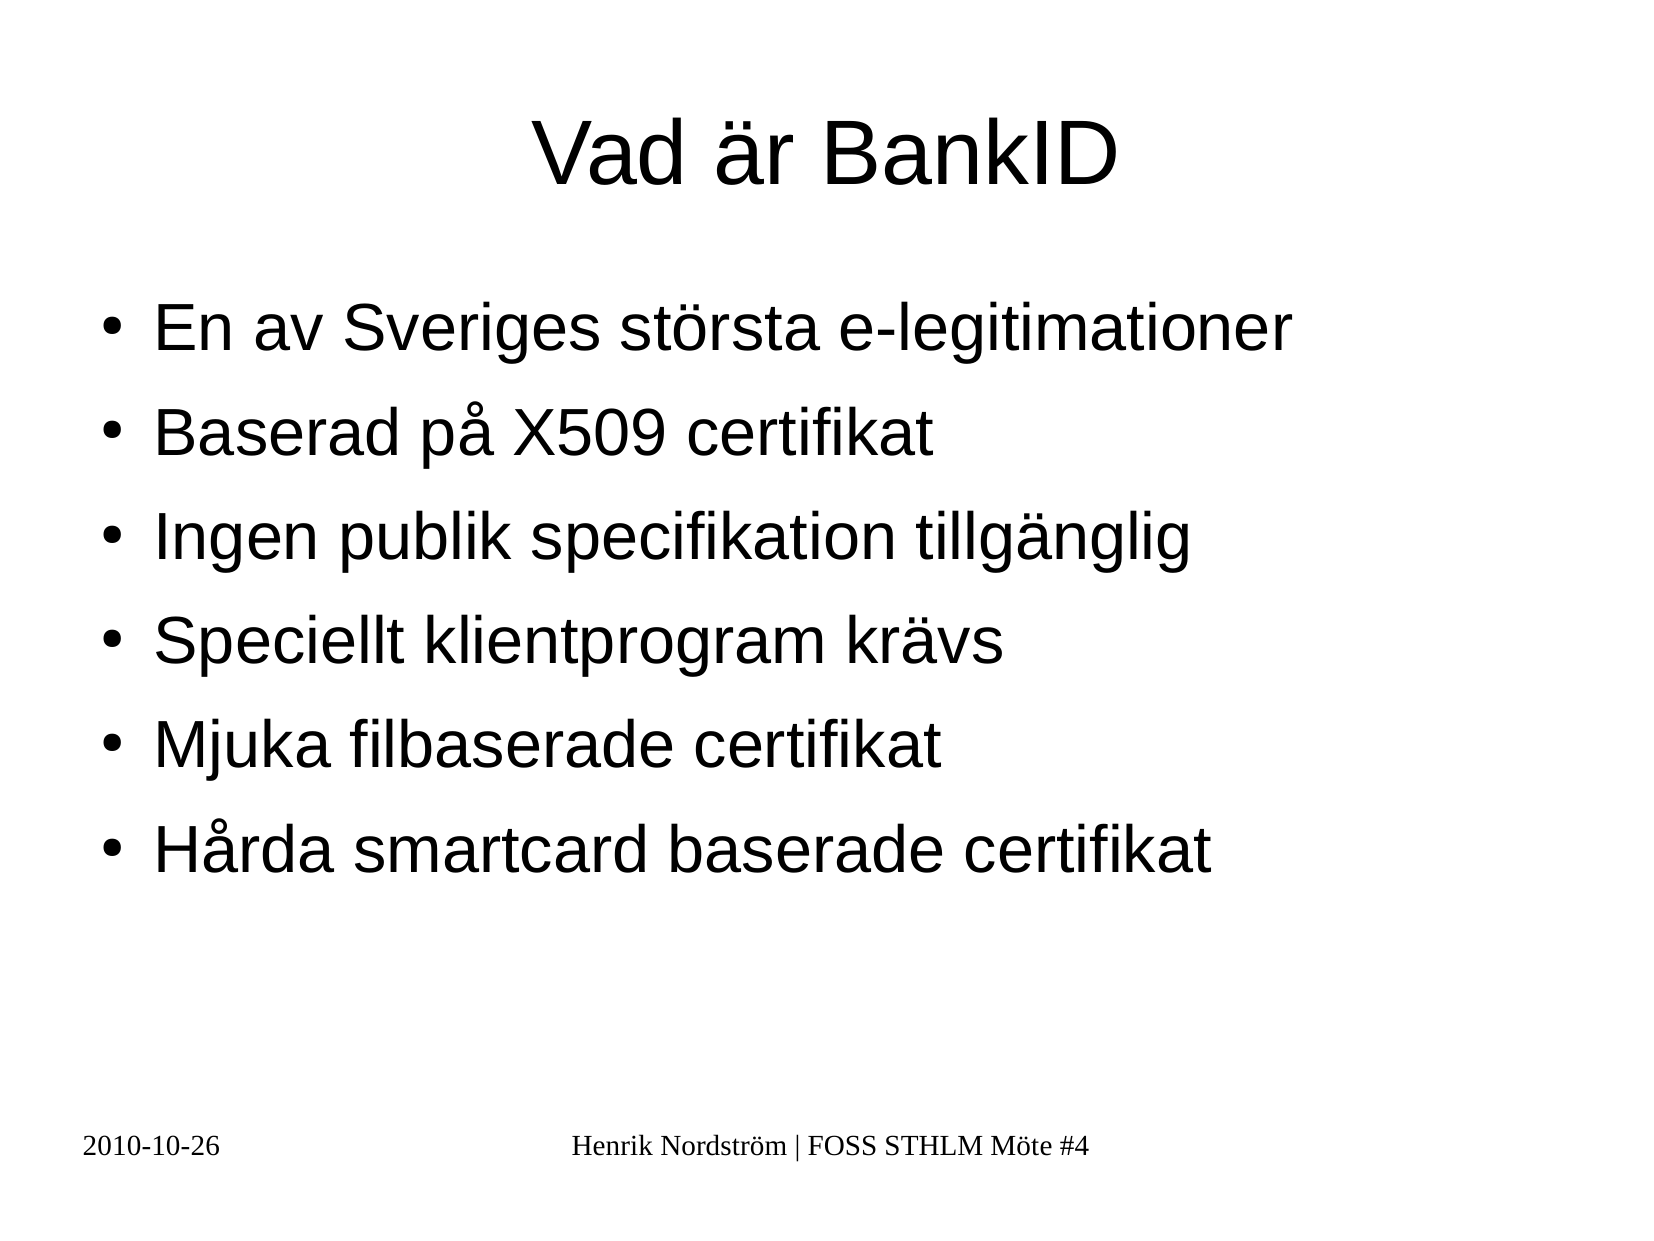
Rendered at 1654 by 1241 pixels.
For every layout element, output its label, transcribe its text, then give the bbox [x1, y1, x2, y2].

list En av Sveriges största e-legitimationer Baserad på X509 certifikat Ingen publik specifikation tillgänglig Speciellt klientprogram krävs Mjuka filbaserade certifikat Hårda smartcard baserade certifikat [82, 290, 1571, 1109]
title Vad är BankID [82, 49, 1571, 257]
